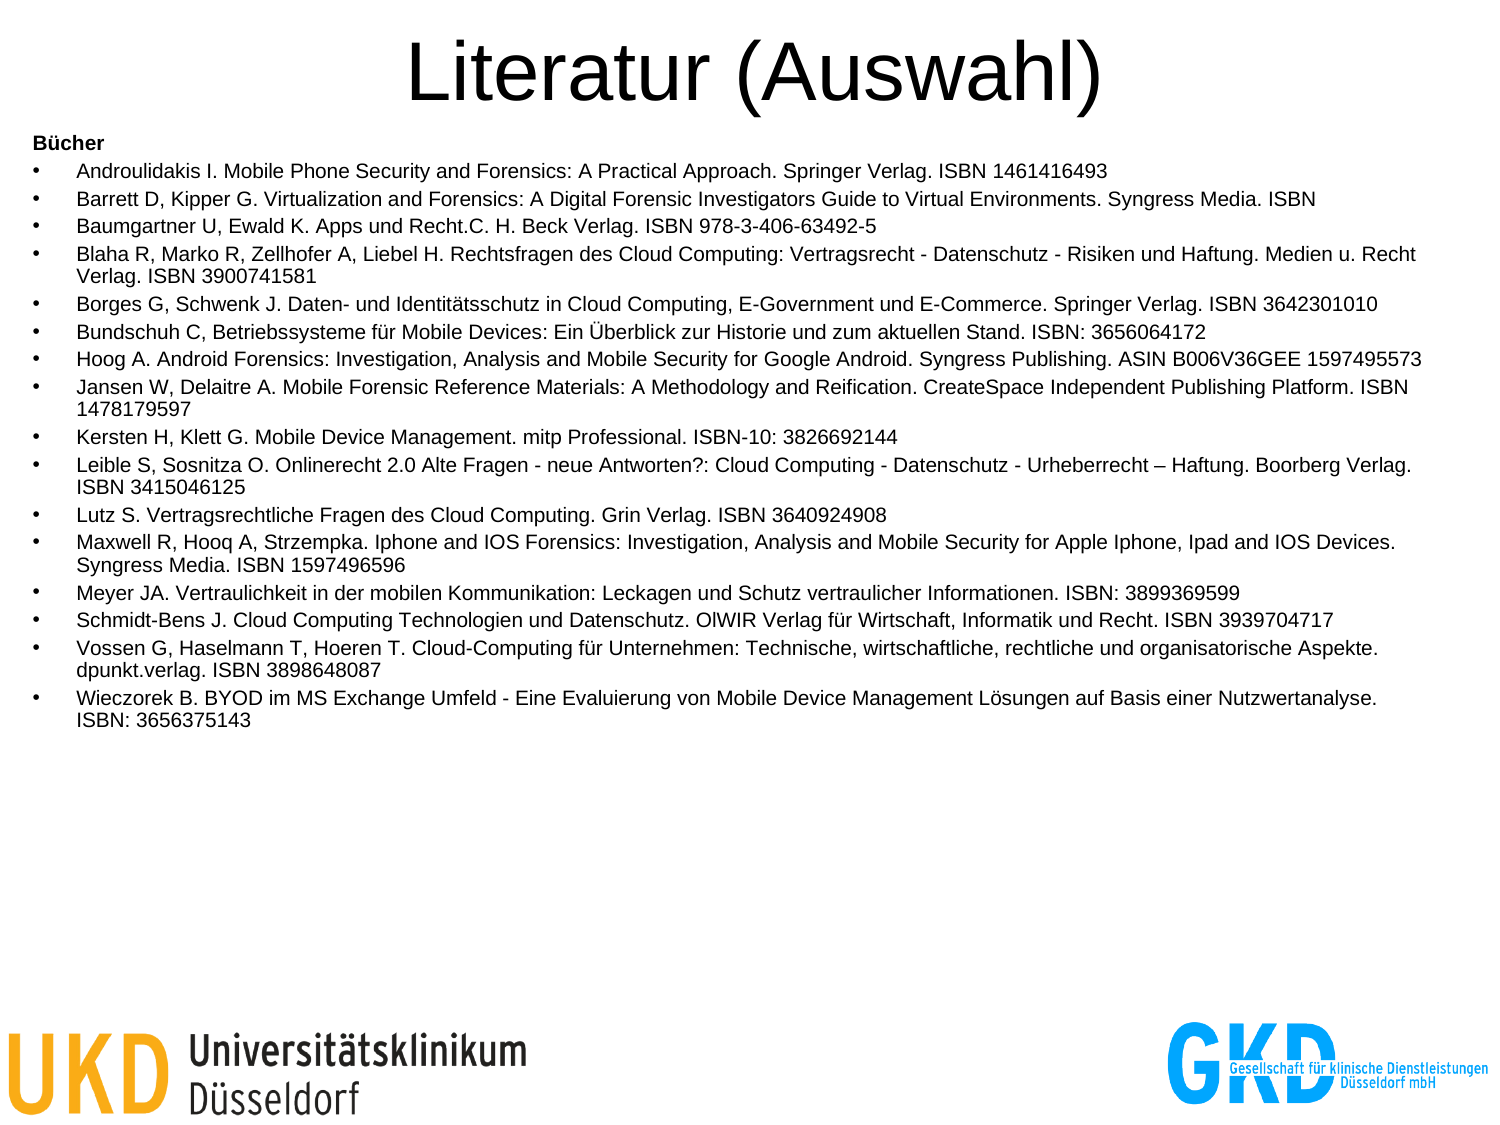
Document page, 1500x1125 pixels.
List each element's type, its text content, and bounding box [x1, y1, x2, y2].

list Bücher Androulidakis I. Mobile Phone Security and Forensics: A Practical Approach. Springer Verlag. ISBN 1461416493 Barrett D, Kipper G. Virtualization and Forensics: A Digital Forensic Investigators Guide to Virtual Environments. Syngress Media. ISBN Baumgartner U, Ewald K. Apps und Recht.C. H. Beck Verlag. ISBN 978-3-406-63492-5 Blaha R, Marko R, Zellhofer A, Liebel H. Rechtsfragen des Cloud Computing: Vertragsrecht - Datenschutz - Risiken und Haftung. Medien u. Recht Verlag. ISBN 3900741581 Borges G, Schwenk J. Daten- und Identitätsschutz in Cloud Computing, E-Government und E-Commerce. Springer Verlag. ISBN 3642301010 Bundschuh C, Betriebssysteme für Mobile Devices: Ein Überblick zur Historie und zum aktuellen Stand. ISBN: 3656064172 Hoog A. Android Forensics: Investigation, Analysis and Mobile Security for Google Android. Syngress Publishing. ASIN B006V36GEE 1597495573 Jansen W, Delaitre A. Mobile Forensic Reference Materials: A Methodology and Reification. CreateSpace Independent Publishing Platform. ISBN 1478179597 Kersten H, Klett G. Mobile Device Management. mitp Professional. ISBN-10: 3826692144 Leible S, Sosnitza O. Onlinerecht 2.0 Alte Fragen - neue Antworten?: Cloud Computing - Datenschutz - Urheberrecht – Haftung. Boorberg Verlag. ISBN 3415046125 Lutz S. Vertragsrechtliche Fragen des Cloud Computing. Grin Verlag. ISBN 3640924908 Maxwell R, Hooq A, Strzempka. Iphone and IOS Forensics: Investigation, Analysis and Mobile Security for Apple Iphone, Ipad and IOS Devices. Syngress Media. ISBN 1597496596 Meyer JA. Vertraulichkeit in der mobilen Kommunikation: Leckagen und Schutz vertraulicher Informationen. ISBN: 3899369599 Schmidt-Bens J. Cloud Computing Technologien und Datenschutz. OlWIR Verlag für Wirtschaft, Informatik und Recht. ISBN 3939704717 Vossen G, Haselmann T, Hoeren T. Cloud-Computing für Unternehmen: Technische, wirtschaftliche, rechtliche und organisatorische Aspekte. dpunkt.verlag. ISBN 3898648087 Wieczorek B. BYOD im MS Exchange Umfeld - Eine Evaluierung von Mobile Device Management Lösungen auf Basis einer Nutzwertanalyse. ISBN: 3656375143 [17, 125, 1447, 988]
title Literatur (Auswahl) [75, 0, 1436, 125]
picture [0, 1023, 532, 1125]
picture [1163, 1006, 1500, 1125]
